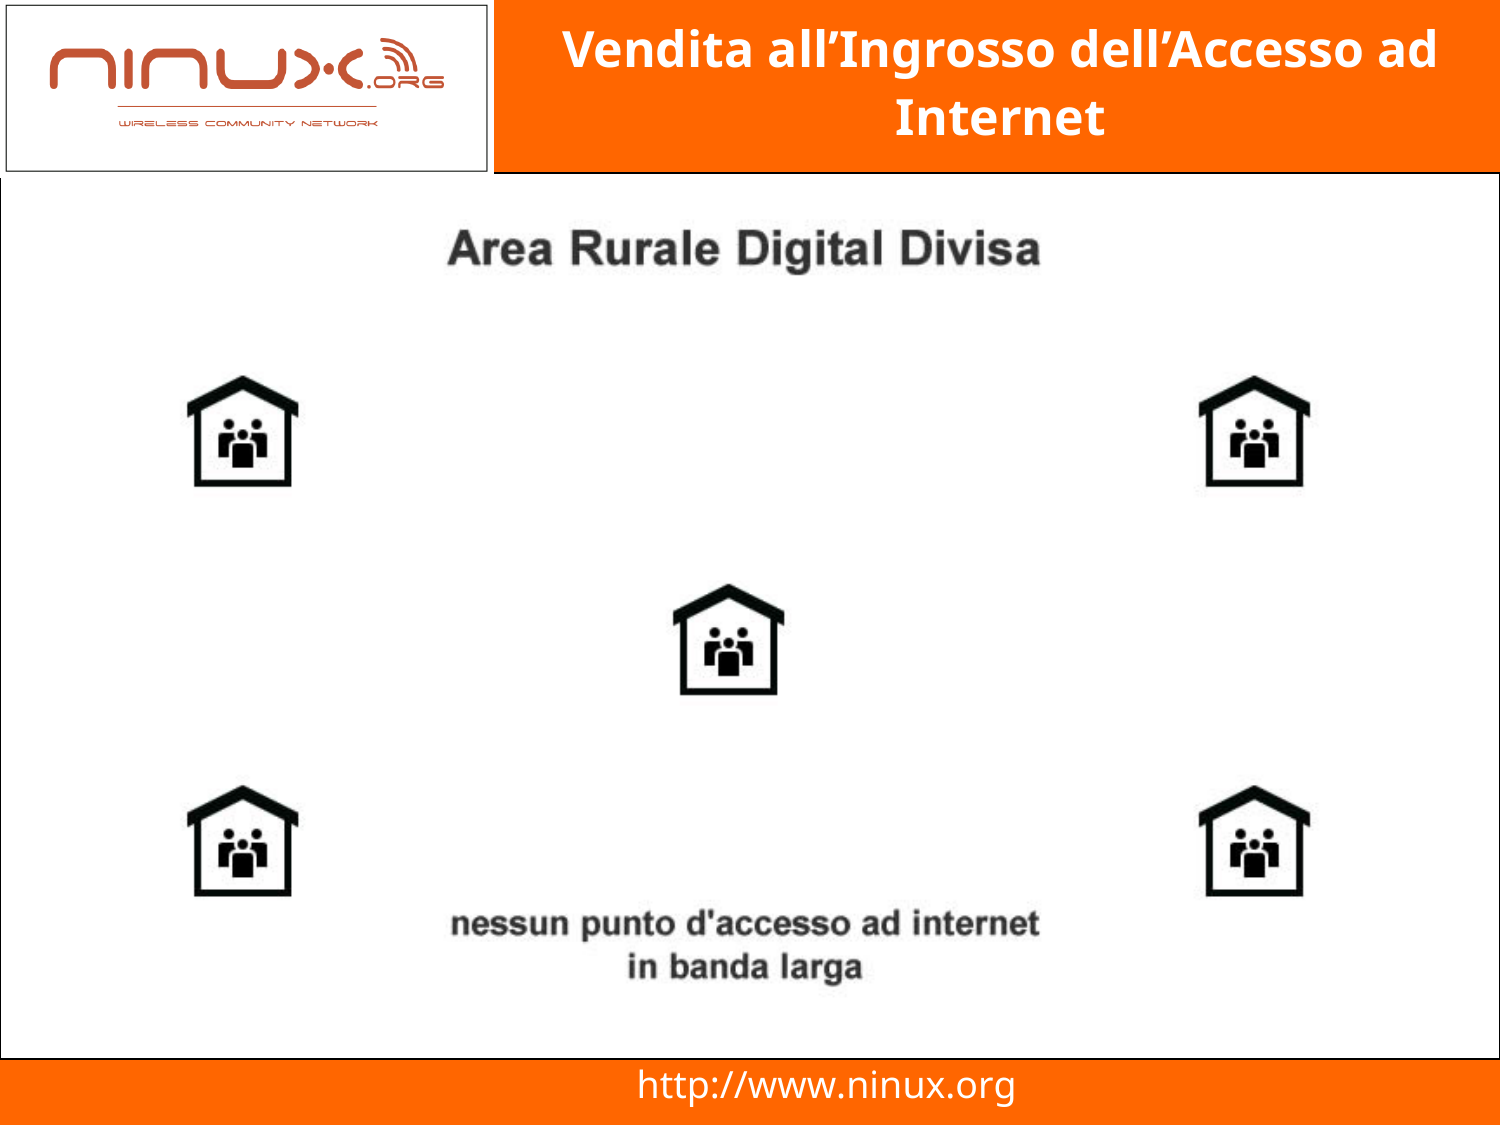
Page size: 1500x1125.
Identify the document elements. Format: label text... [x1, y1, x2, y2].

picture [139, 192, 1359, 1034]
picture [0, 0, 494, 178]
title Vendita all’Ingrosso dell’Accesso ad Internet [501, 0, 1500, 165]
list [0, 183, 426, 1125]
text_box http://www.ninux.org [621, 1053, 1159, 1125]
